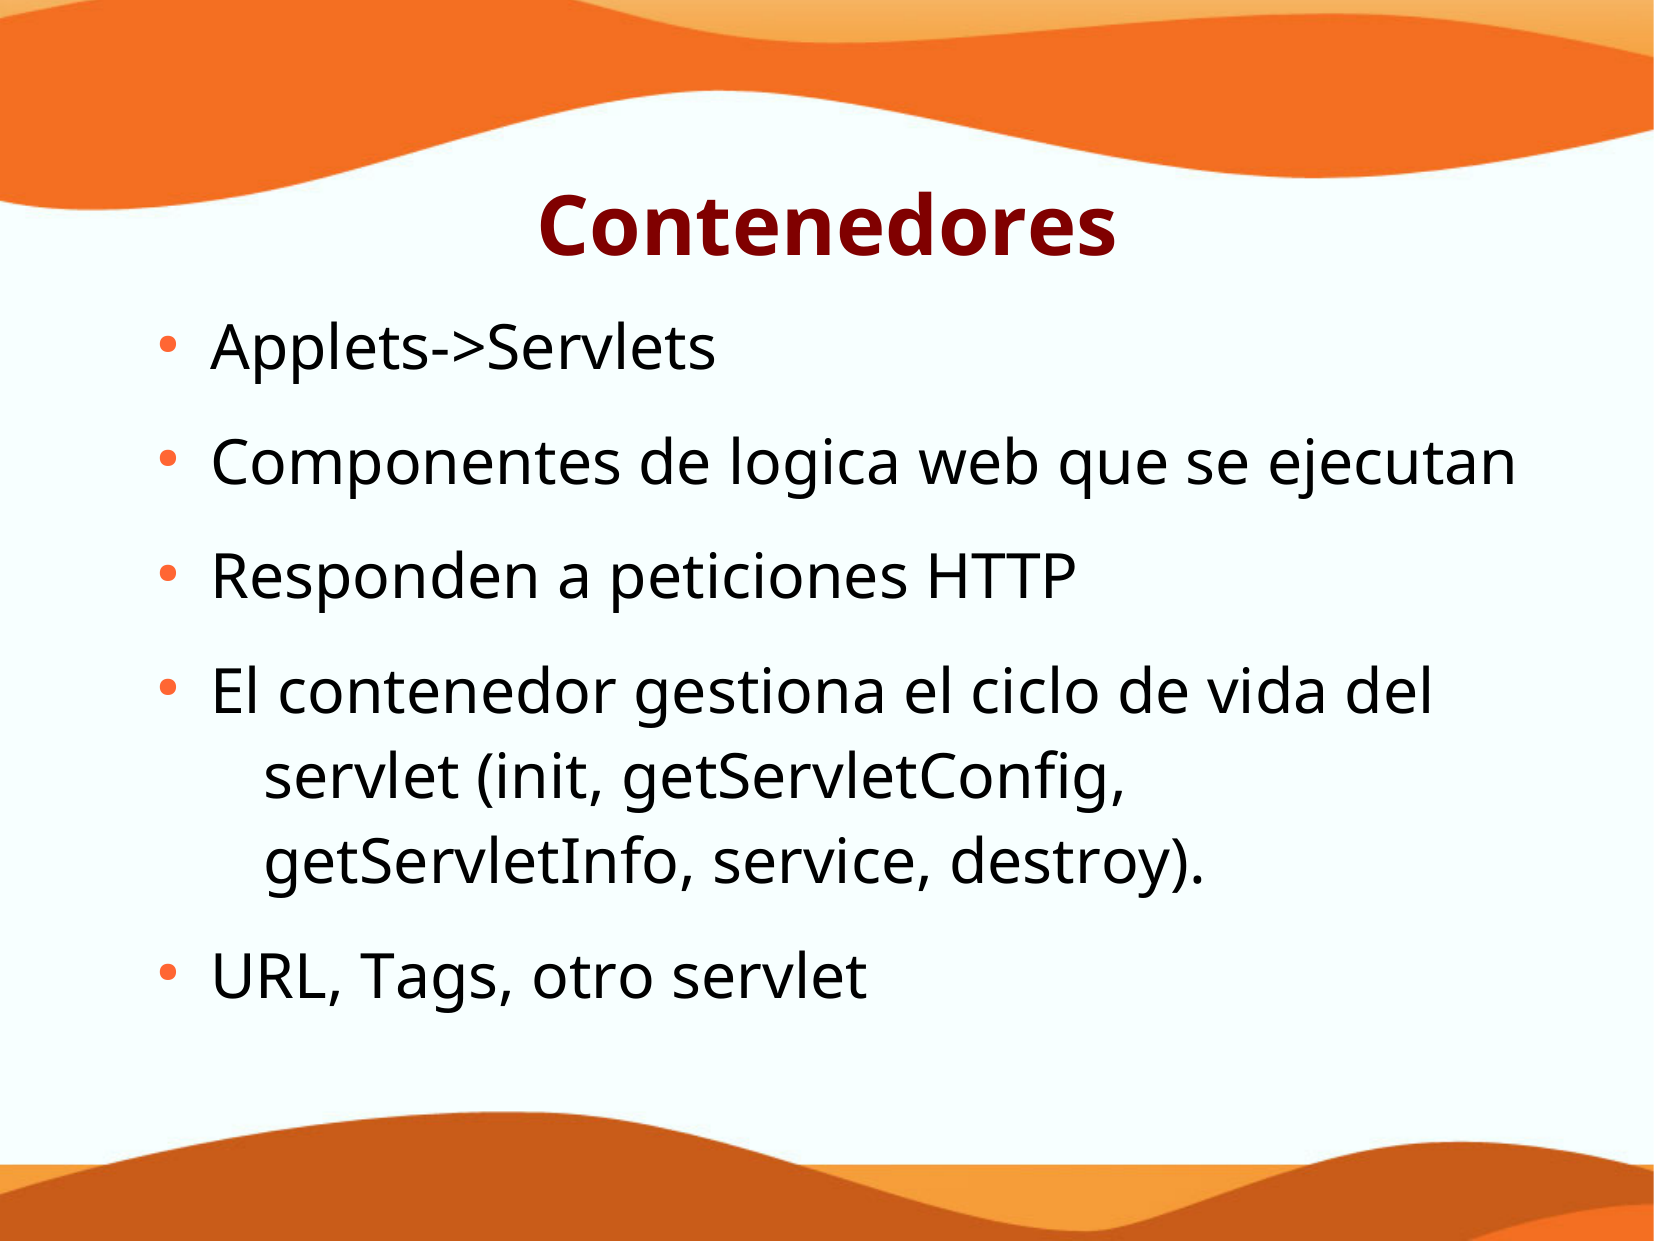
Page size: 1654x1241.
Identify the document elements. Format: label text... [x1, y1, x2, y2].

picture [0, 0, 1654, 1241]
title Contenedores [121, 144, 1534, 303]
list Applets->Servlets Componentes de logica web que se ejecutan Responden a peticiones HTTP El contenedor gestiona el ciclo de vida del servlet (init, getServletConfig, getServletInfo, service, destroy). URL, Tags, otro servlet [121, 303, 1534, 1138]
